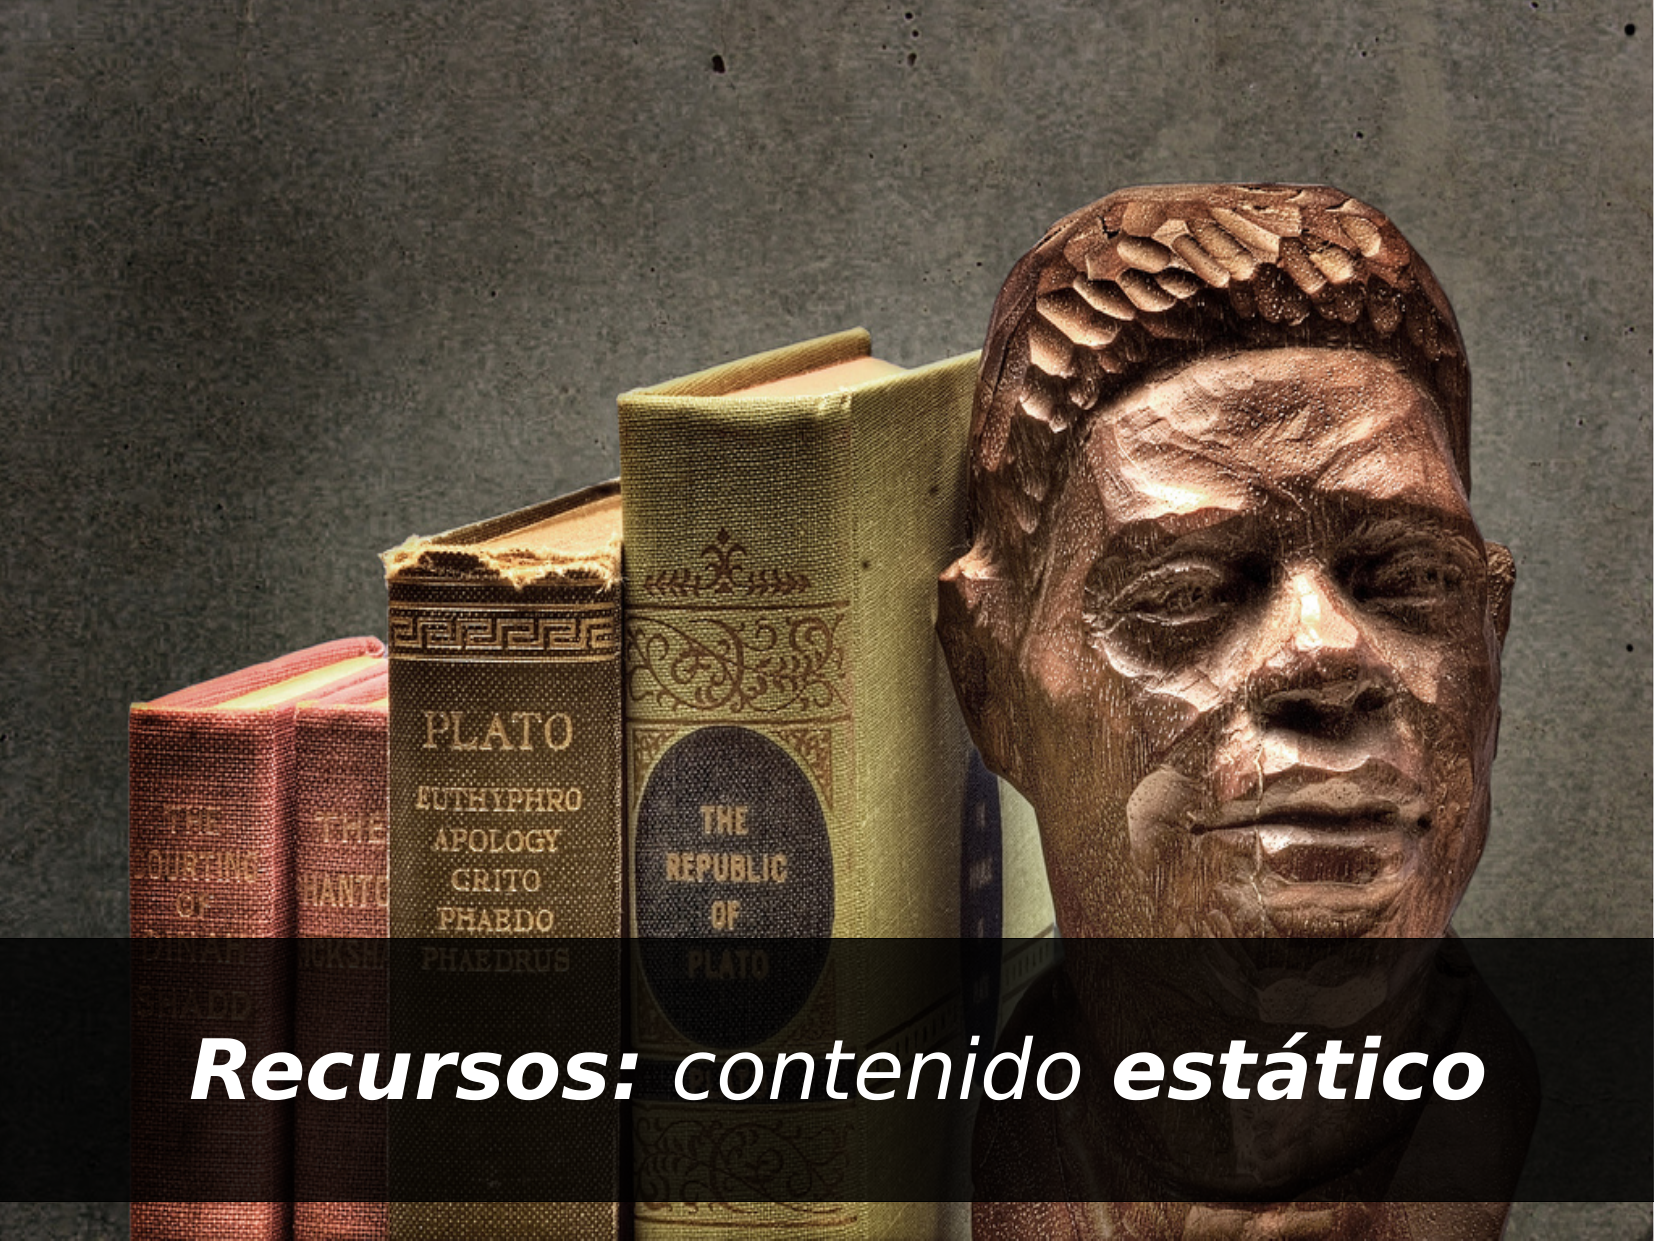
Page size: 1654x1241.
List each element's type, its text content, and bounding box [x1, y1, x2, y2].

picture [0, 0, 1654, 938]
picture [0, 1202, 1654, 1241]
text_box Recursos: contenido estático [0, 938, 1654, 1202]
